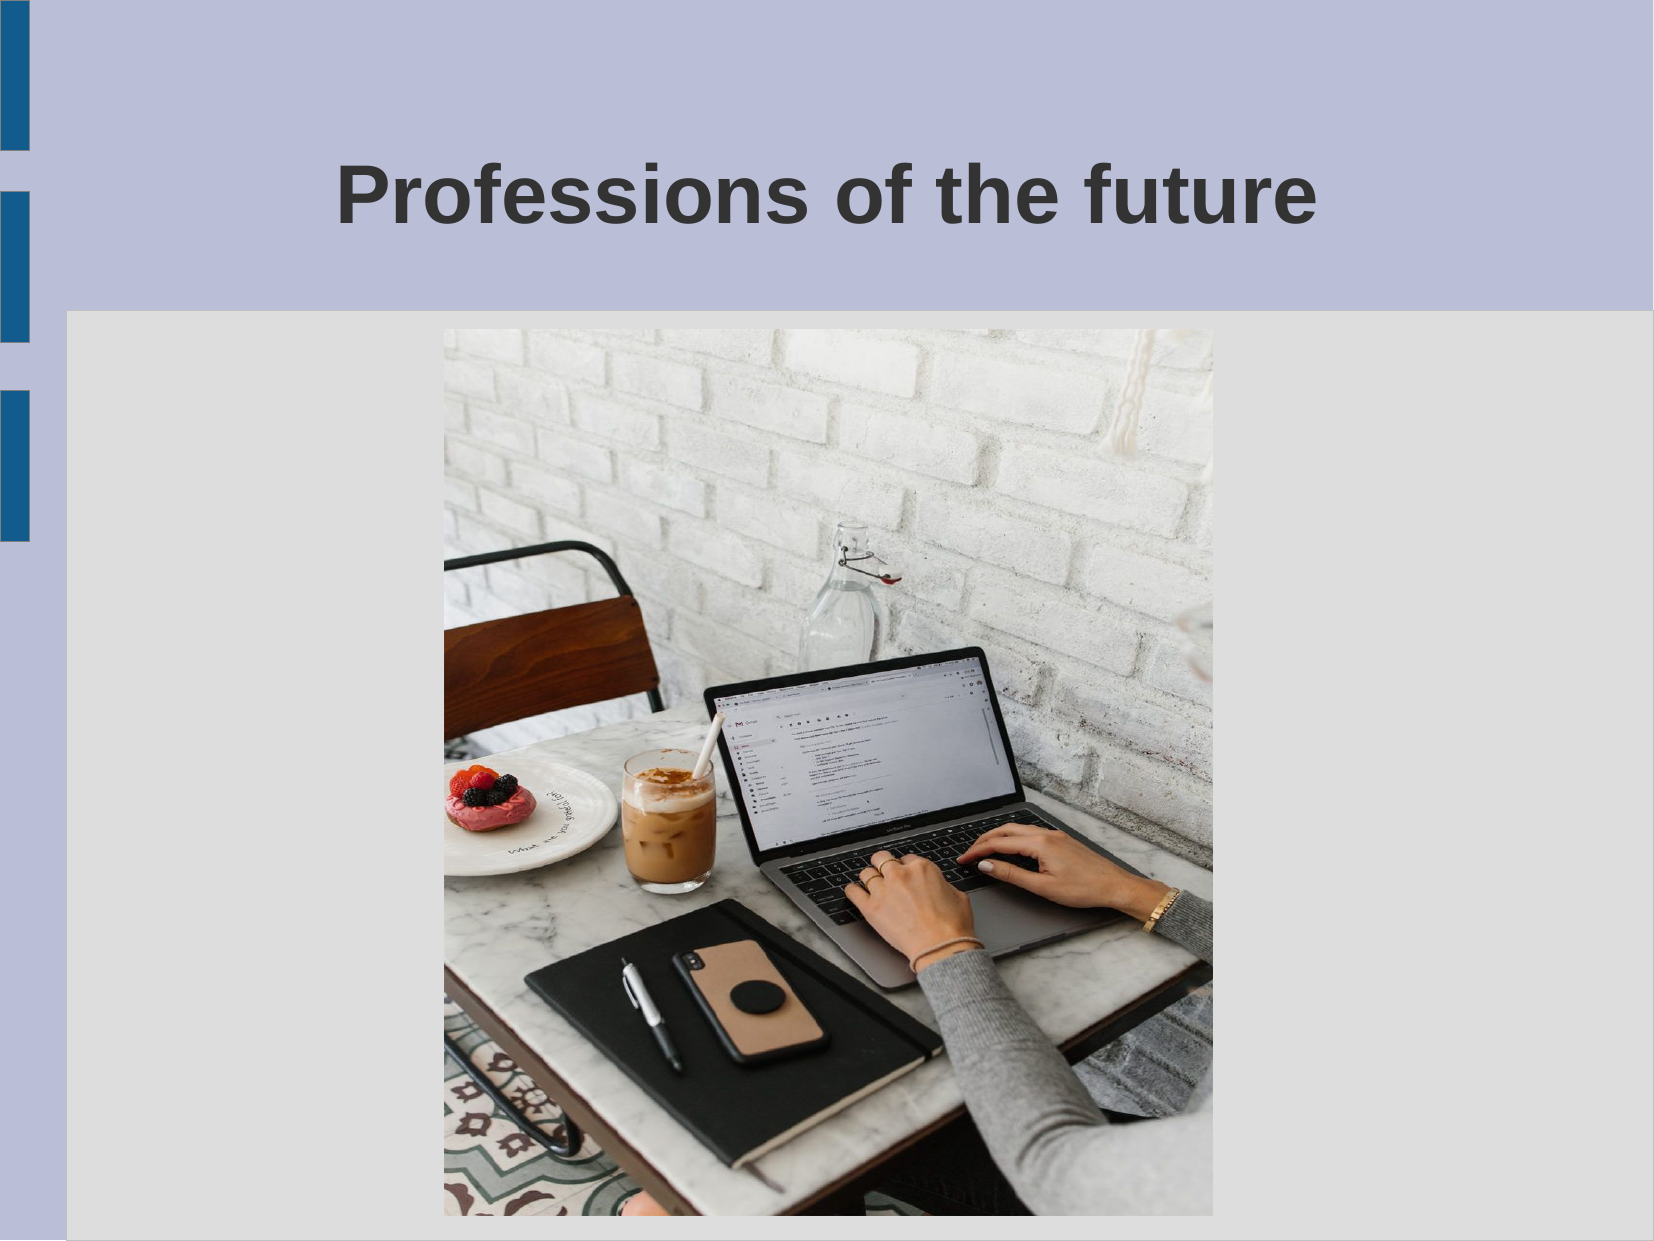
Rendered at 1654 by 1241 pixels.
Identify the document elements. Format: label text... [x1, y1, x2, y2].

picture [444, 329, 1213, 1216]
title Professions of the future [121, 91, 1534, 299]
